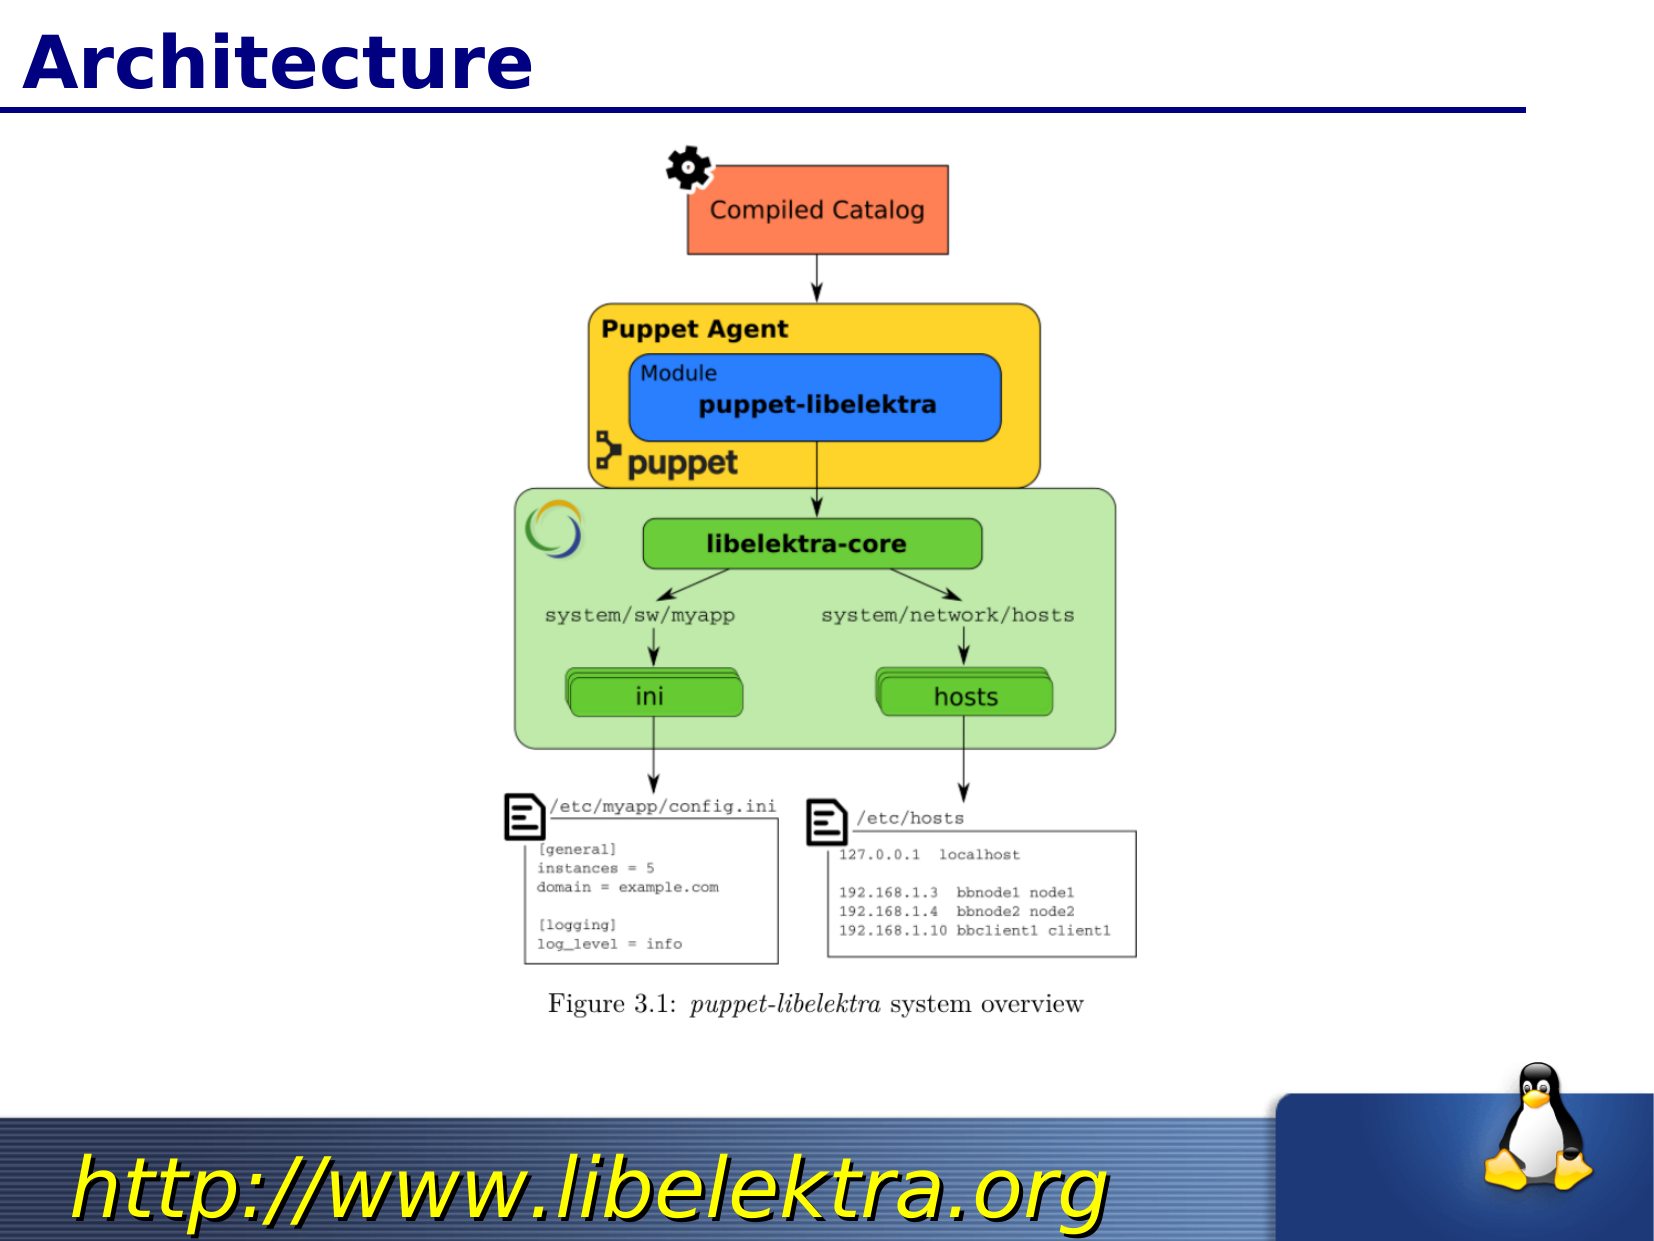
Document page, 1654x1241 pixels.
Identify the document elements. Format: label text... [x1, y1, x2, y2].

picture [0, 1061, 1654, 1241]
text_box Architecture [22, 15, 1612, 111]
picture [443, 141, 1170, 1043]
